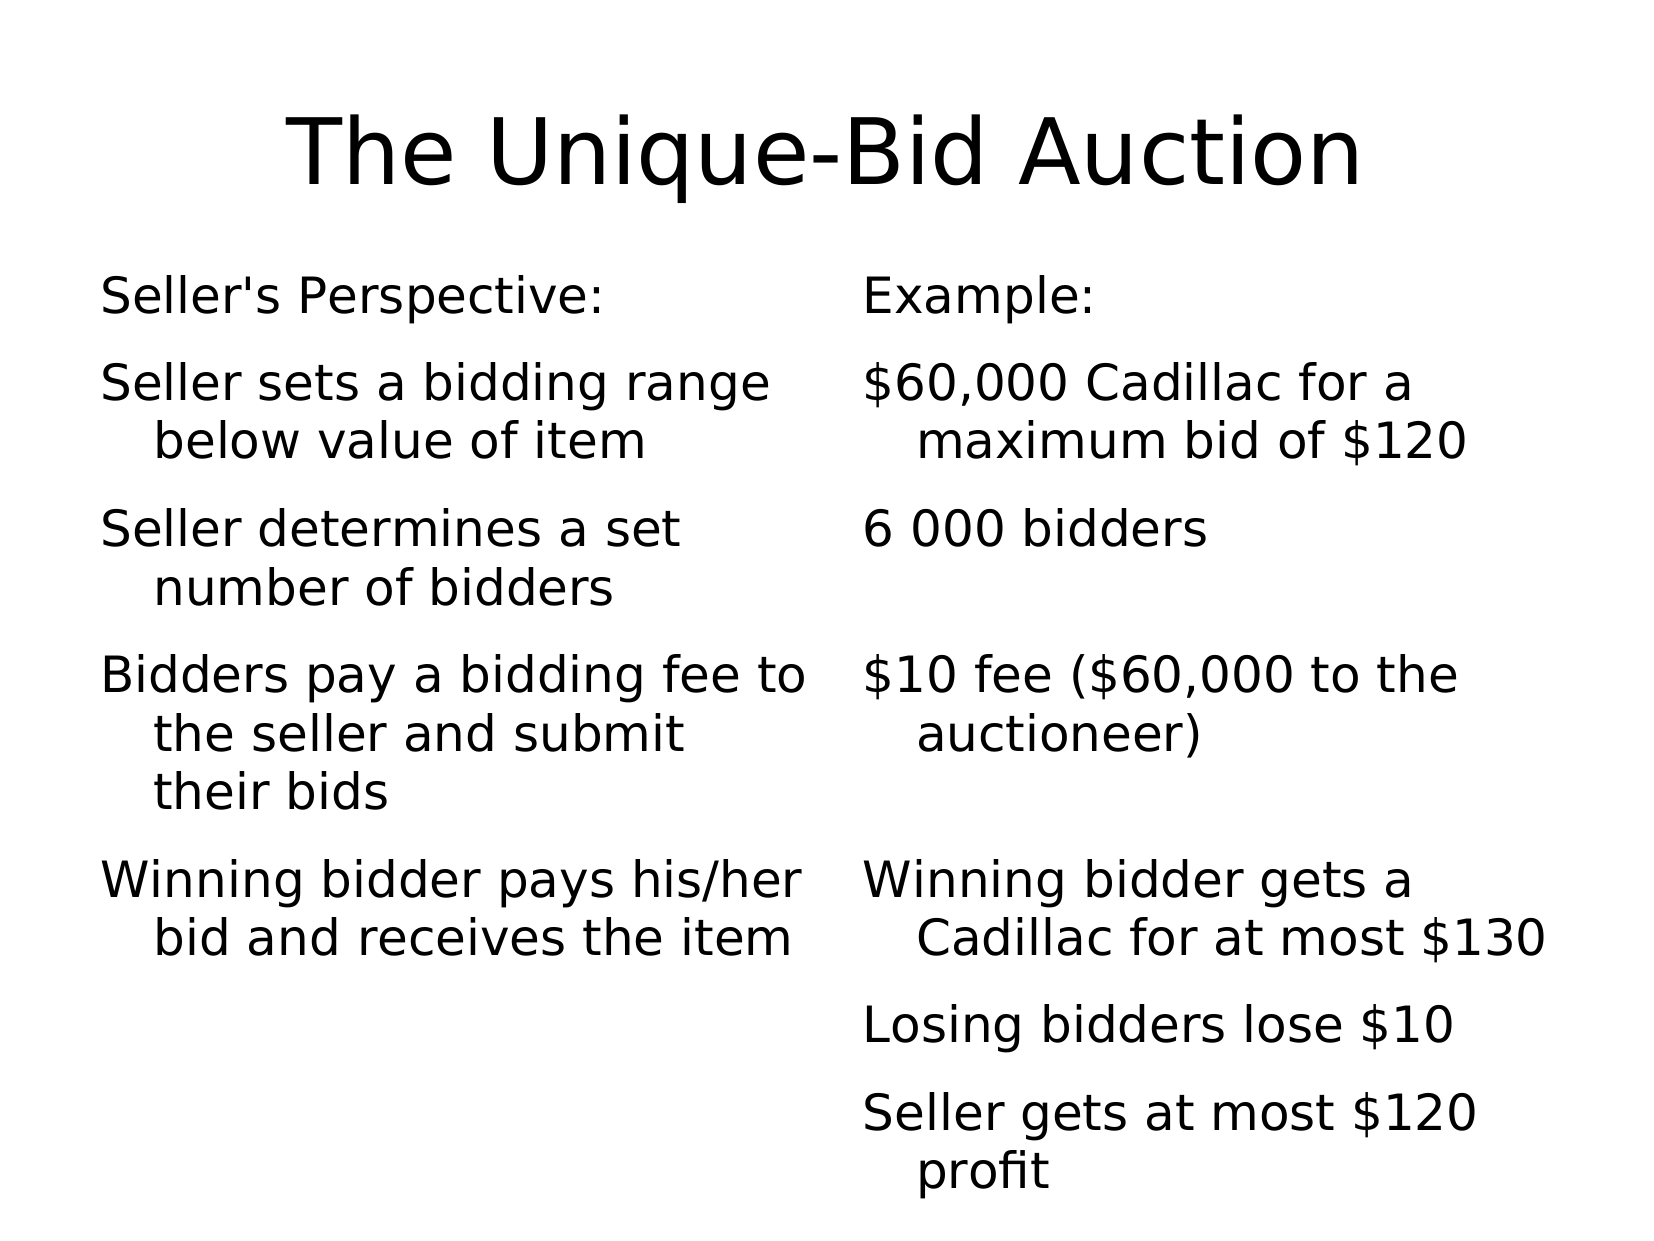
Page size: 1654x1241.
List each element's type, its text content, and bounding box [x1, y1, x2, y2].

title The Unique-Bid Auction [82, 49, 1571, 257]
list Example: $60,000 Cadillac for a maximum bid of $120 6 000 bidders $10 fee ($60,000 to the auctioneer) Winning bidder gets a Cadillac for at most $130 Losing bidders lose $10 Seller gets at most $120 profit [845, 266, 1572, 1201]
list Seller's Perspective: Seller sets a bidding range below value of item Seller determines a set number of bidders Bidders pay a bidding fee to the seller and submit their bids Winning bidder pays his/her bid and receives the item [82, 266, 809, 1086]
